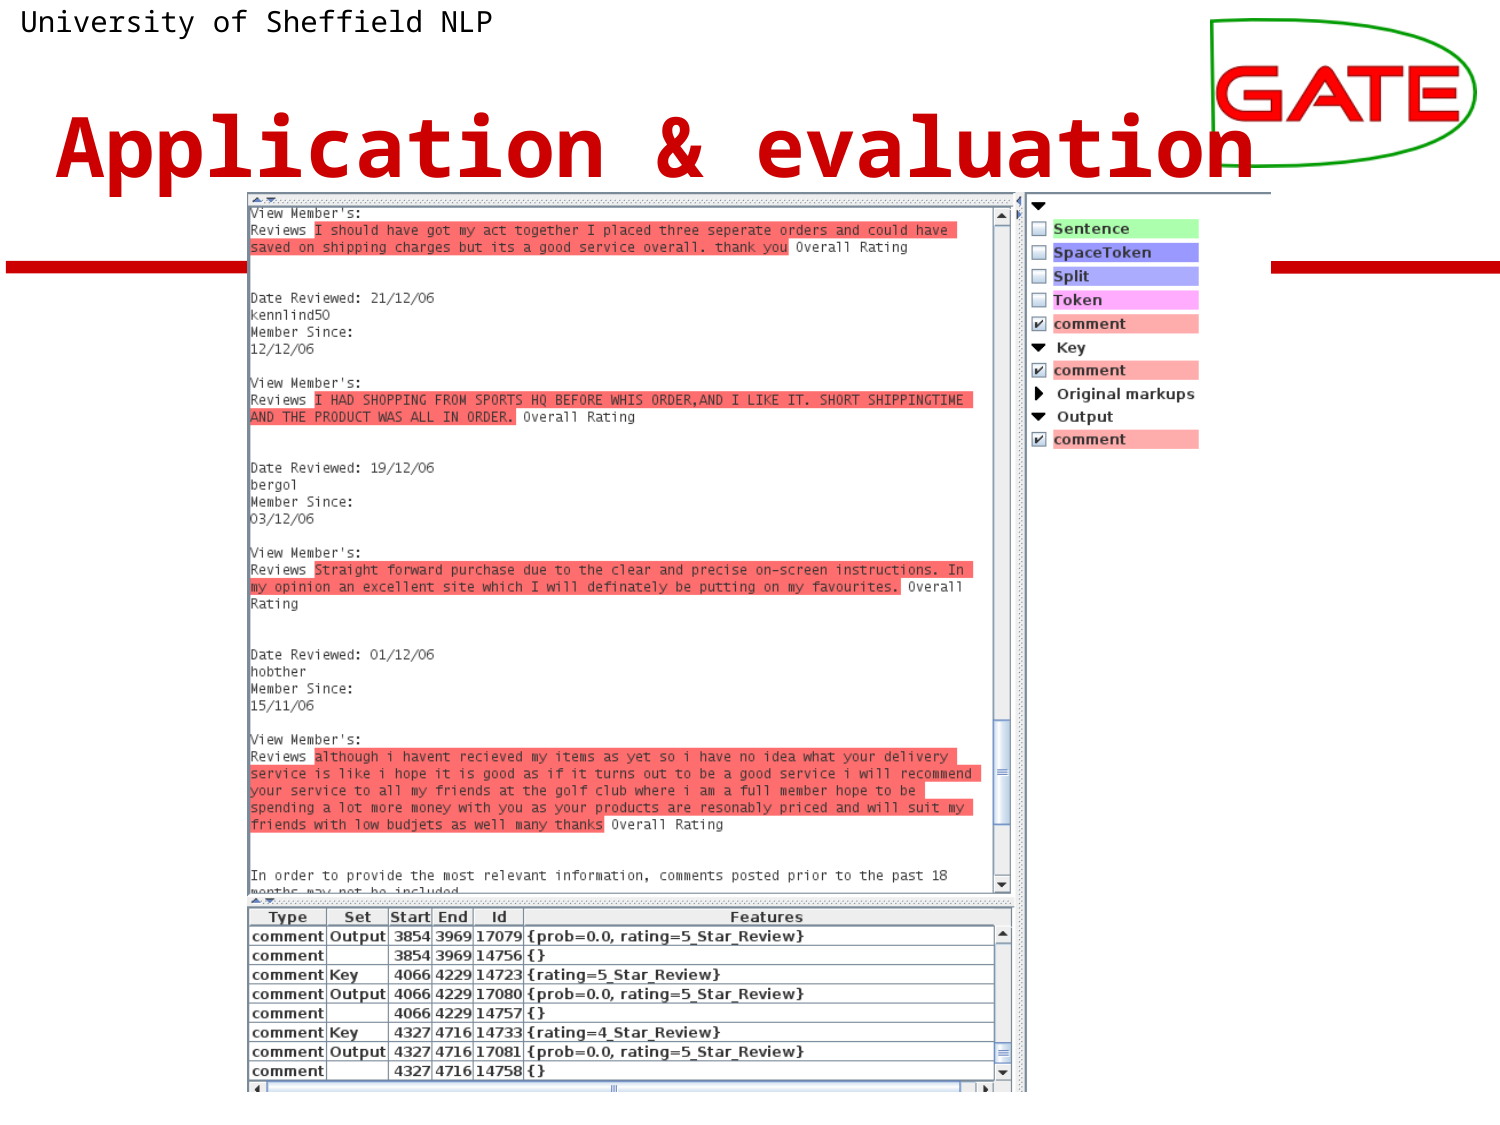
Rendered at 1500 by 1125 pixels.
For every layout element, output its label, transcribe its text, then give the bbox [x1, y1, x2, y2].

picture [1210, 18, 1477, 168]
picture [247, 192, 1271, 1092]
title Application & evaluation [41, 37, 1391, 254]
